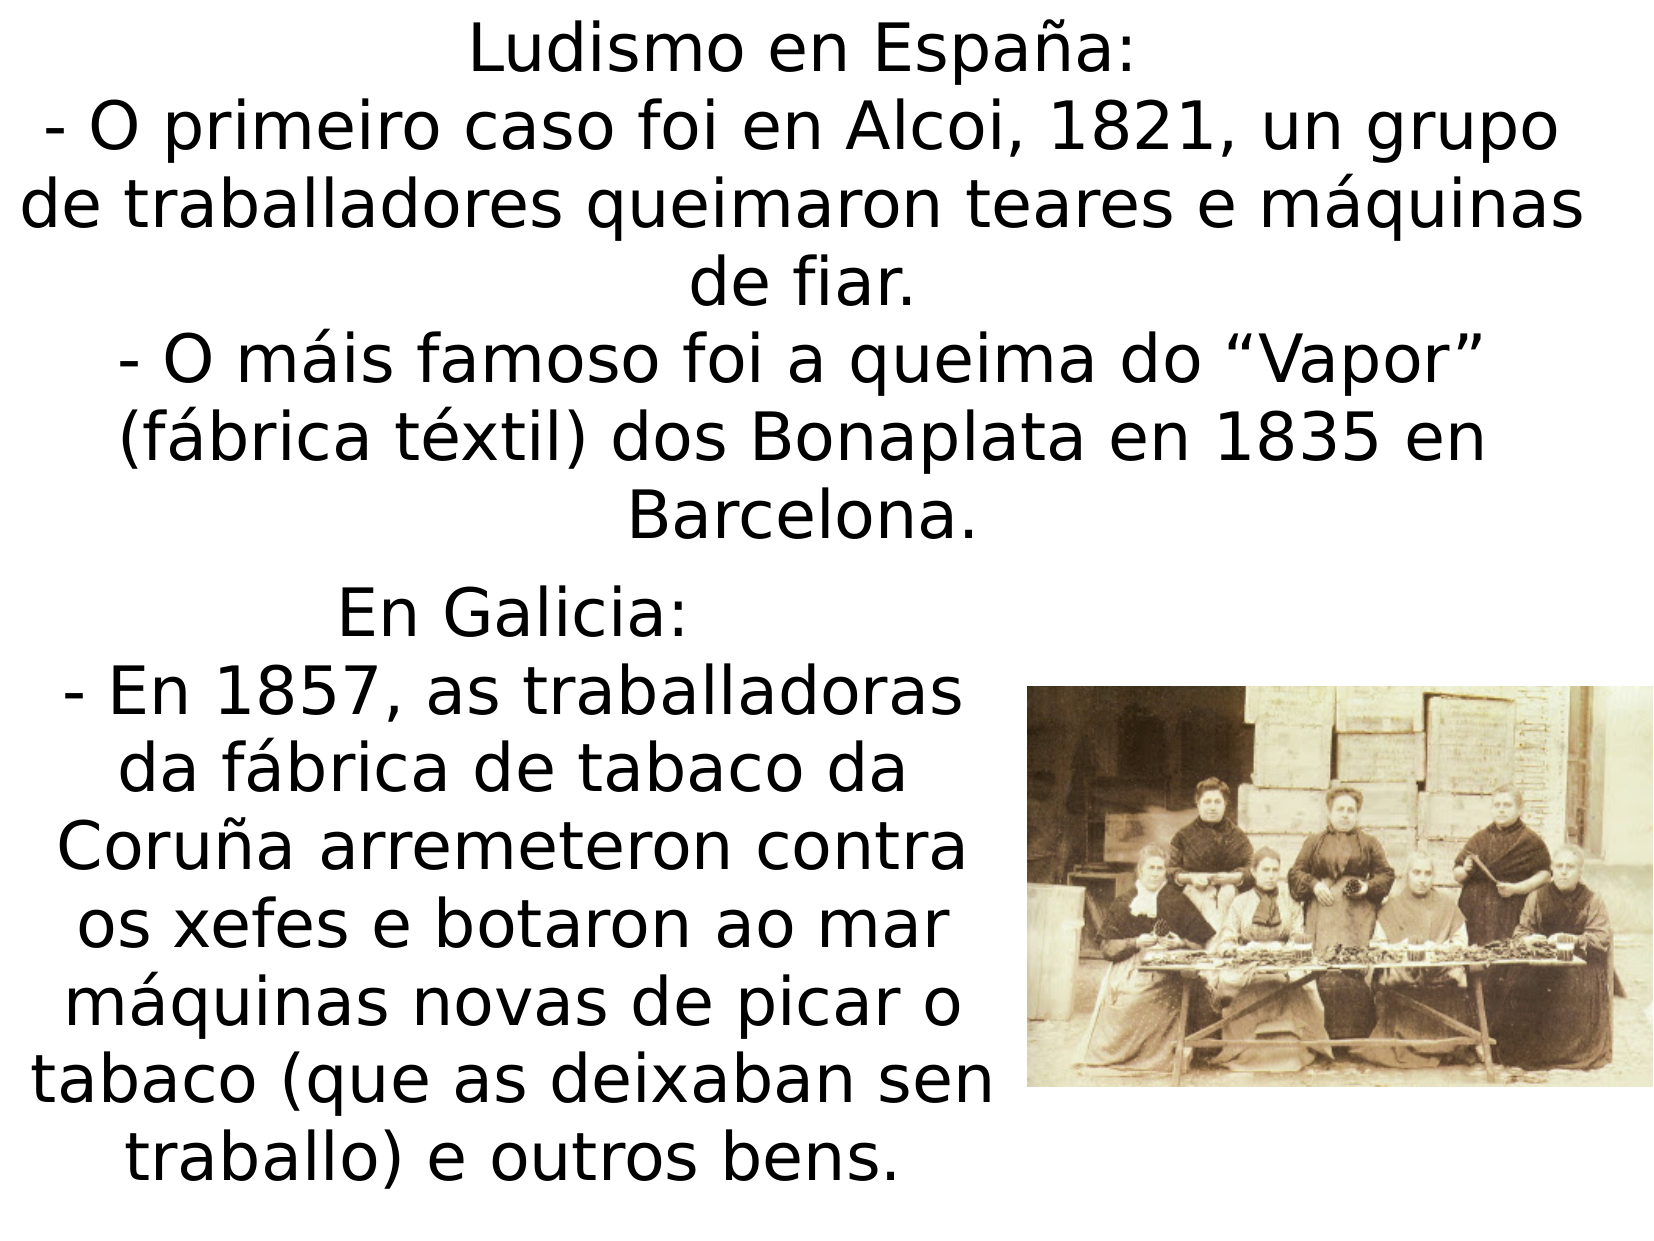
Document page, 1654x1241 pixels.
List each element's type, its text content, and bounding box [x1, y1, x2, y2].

subtitle Ludismo en España: - O primeiro caso foi en Alcoi, 1821, un grupo de traballadores queimaron teares e máquinas de fiar. - O máis famoso foi a queima do “Vapor” (fábrica téxtil) dos Bonaplata en 1835 en Barcelona. [11, 9, 1595, 555]
picture [1027, 686, 1653, 1087]
text_box En Galicia: - En 1857, as traballadoras da fábrica de tabaco da Coruña arremeteron contra os xefes e botaron ao mar máquinas novas de picar o tabaco (que as deixaban sen traballo) e outros bens. [11, 566, 1016, 1204]
